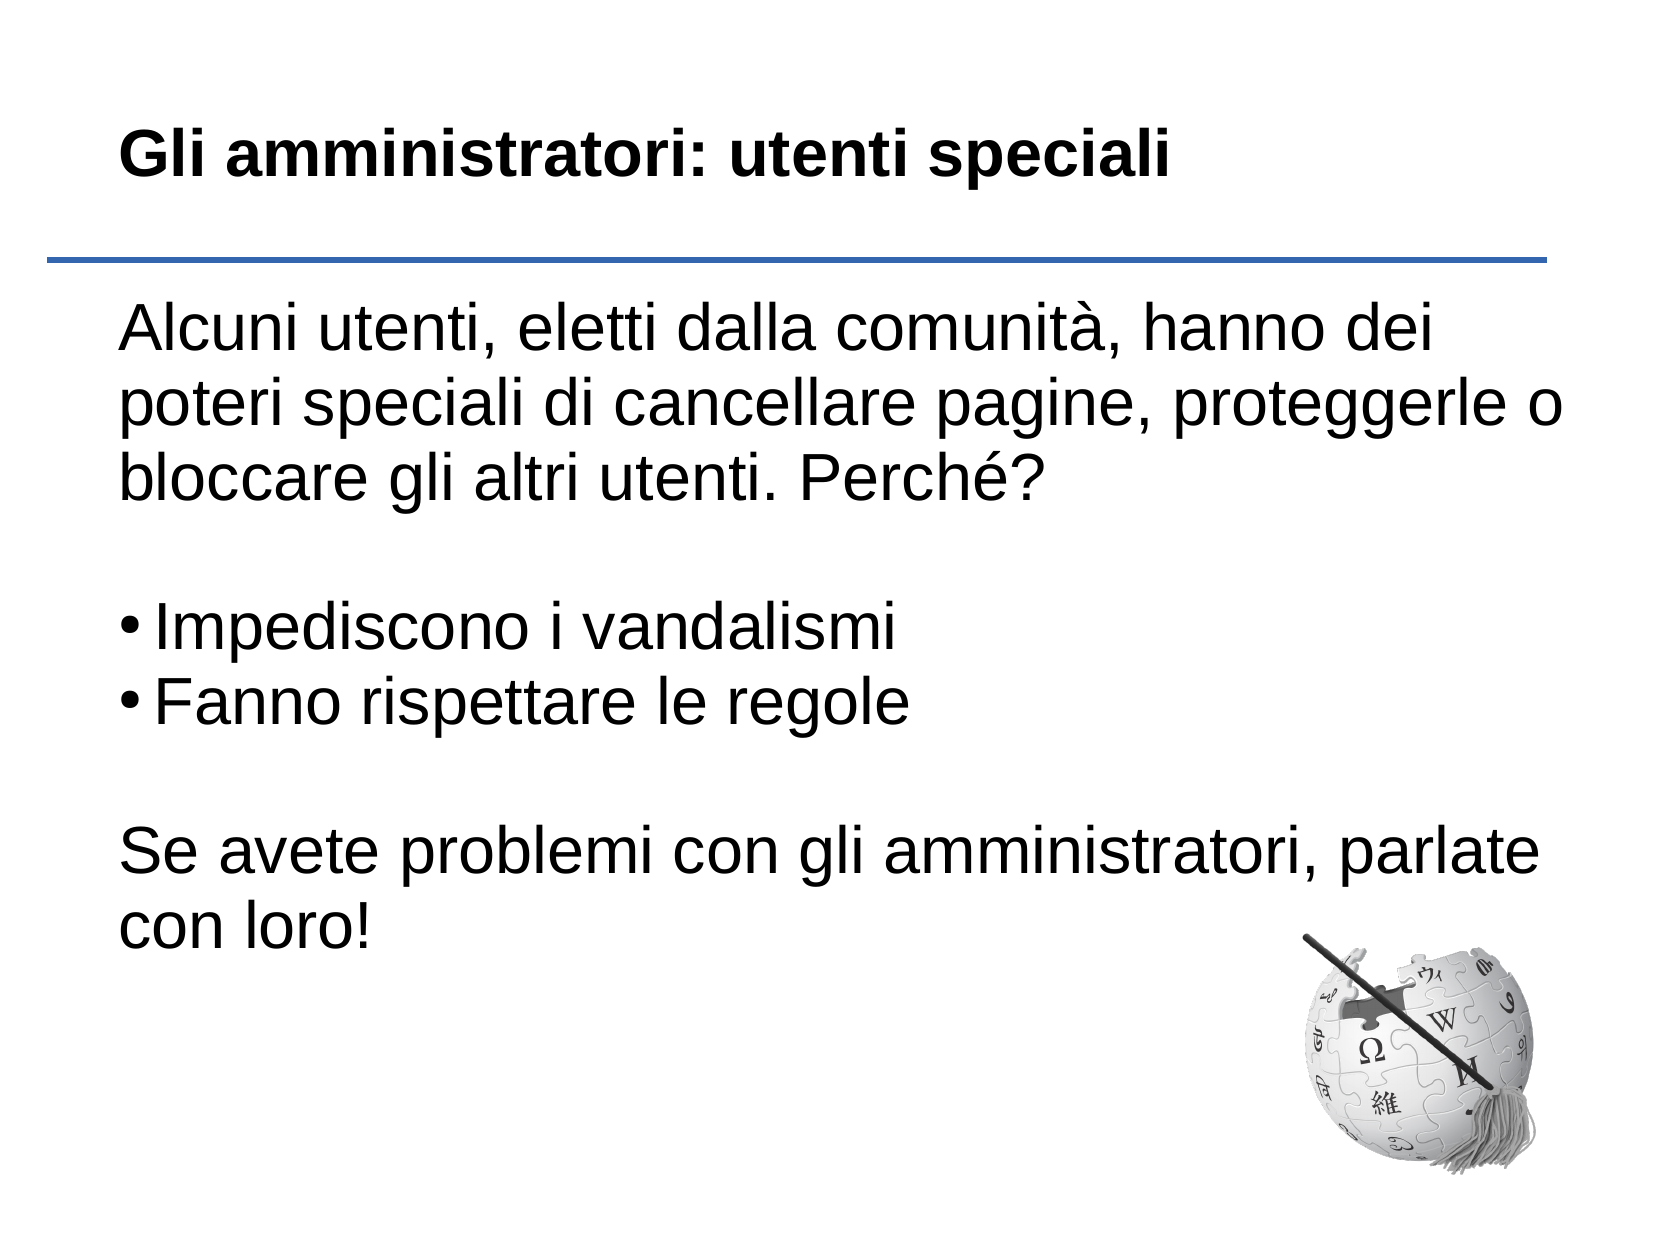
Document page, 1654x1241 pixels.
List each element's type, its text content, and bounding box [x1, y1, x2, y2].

subtitle Alcuni utenti, eletti dalla comunità, hanno dei poteri speciali di cancellare pagine, proteggerle o bloccare gli altri utenti. Perché? Impediscono i vandalismi Fanno rispettare le regole Se avete problemi con gli amministratori, parlate con loro! [118, 290, 1571, 1170]
title Gli amministratori: utenti speciali [118, 49, 1571, 257]
picture [1302, 933, 1536, 1175]
